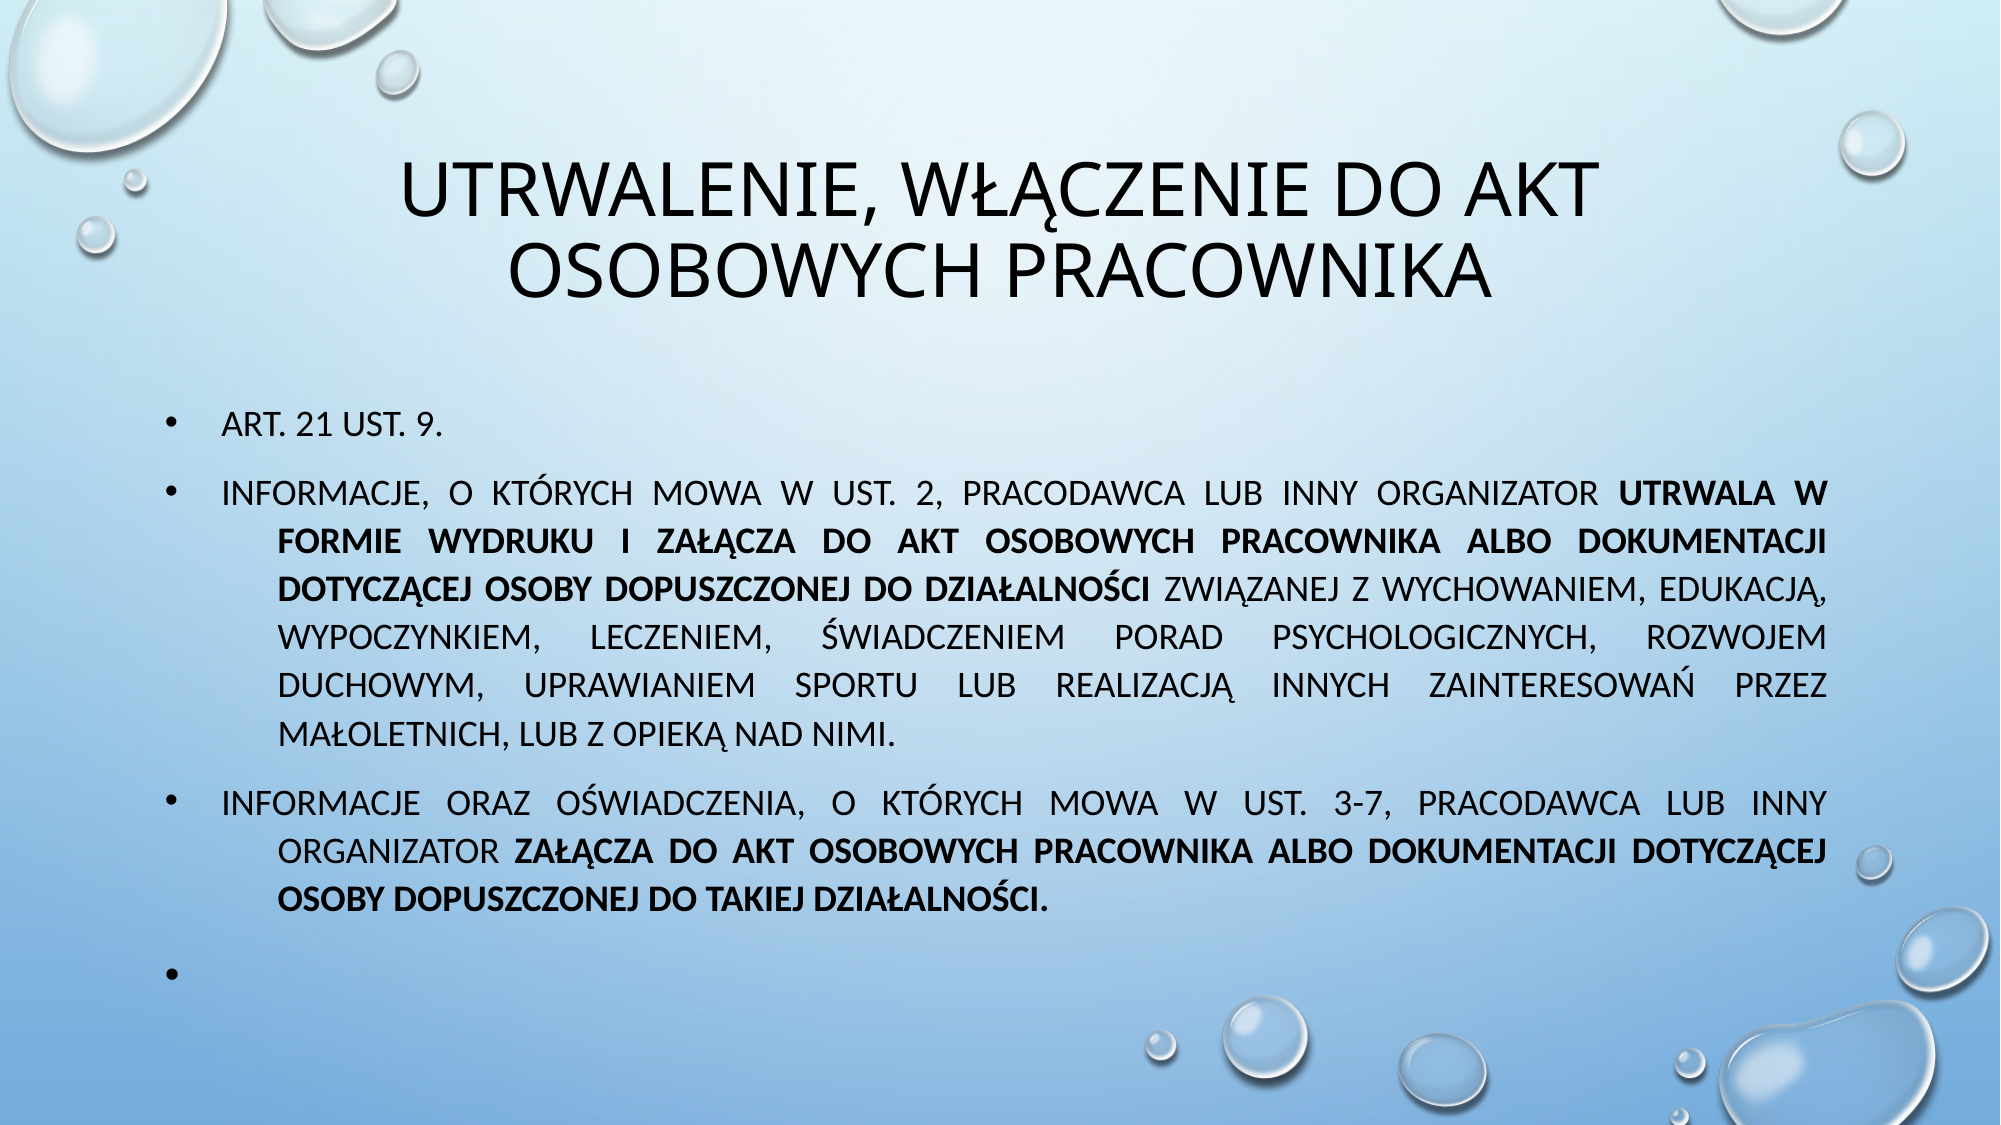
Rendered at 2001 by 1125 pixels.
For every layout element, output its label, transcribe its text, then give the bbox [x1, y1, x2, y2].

list Art. 21 ust. 9. Informacje, o których mowa w ust. 2, pracodawca lub inny organizator utrwala w formie wydruku i załącza do akt osobowych pracownika albo dokumentacji dotyczącej osoby dopuszczonej do działalności związanej z wychowaniem, edukacją, wypoczynkiem, leczeniem, świadczeniem porad psychologicznych, rozwojem duchowym, uprawianiem sportu lub realizacją innych zainteresowań przez małoletnich, lub z opieką nad nimi. Informacje oraz oświadczenia, o których mowa w ust. 3-7, pracodawca lub inny organizator załącza do akt osobowych pracownika albo dokumentacji dotyczącej osoby dopuszczonej do takiej działalności. [149, 388, 1850, 950]
title Utrwalenie, włączenie do akt osobowych pracownika [149, 101, 1851, 364]
